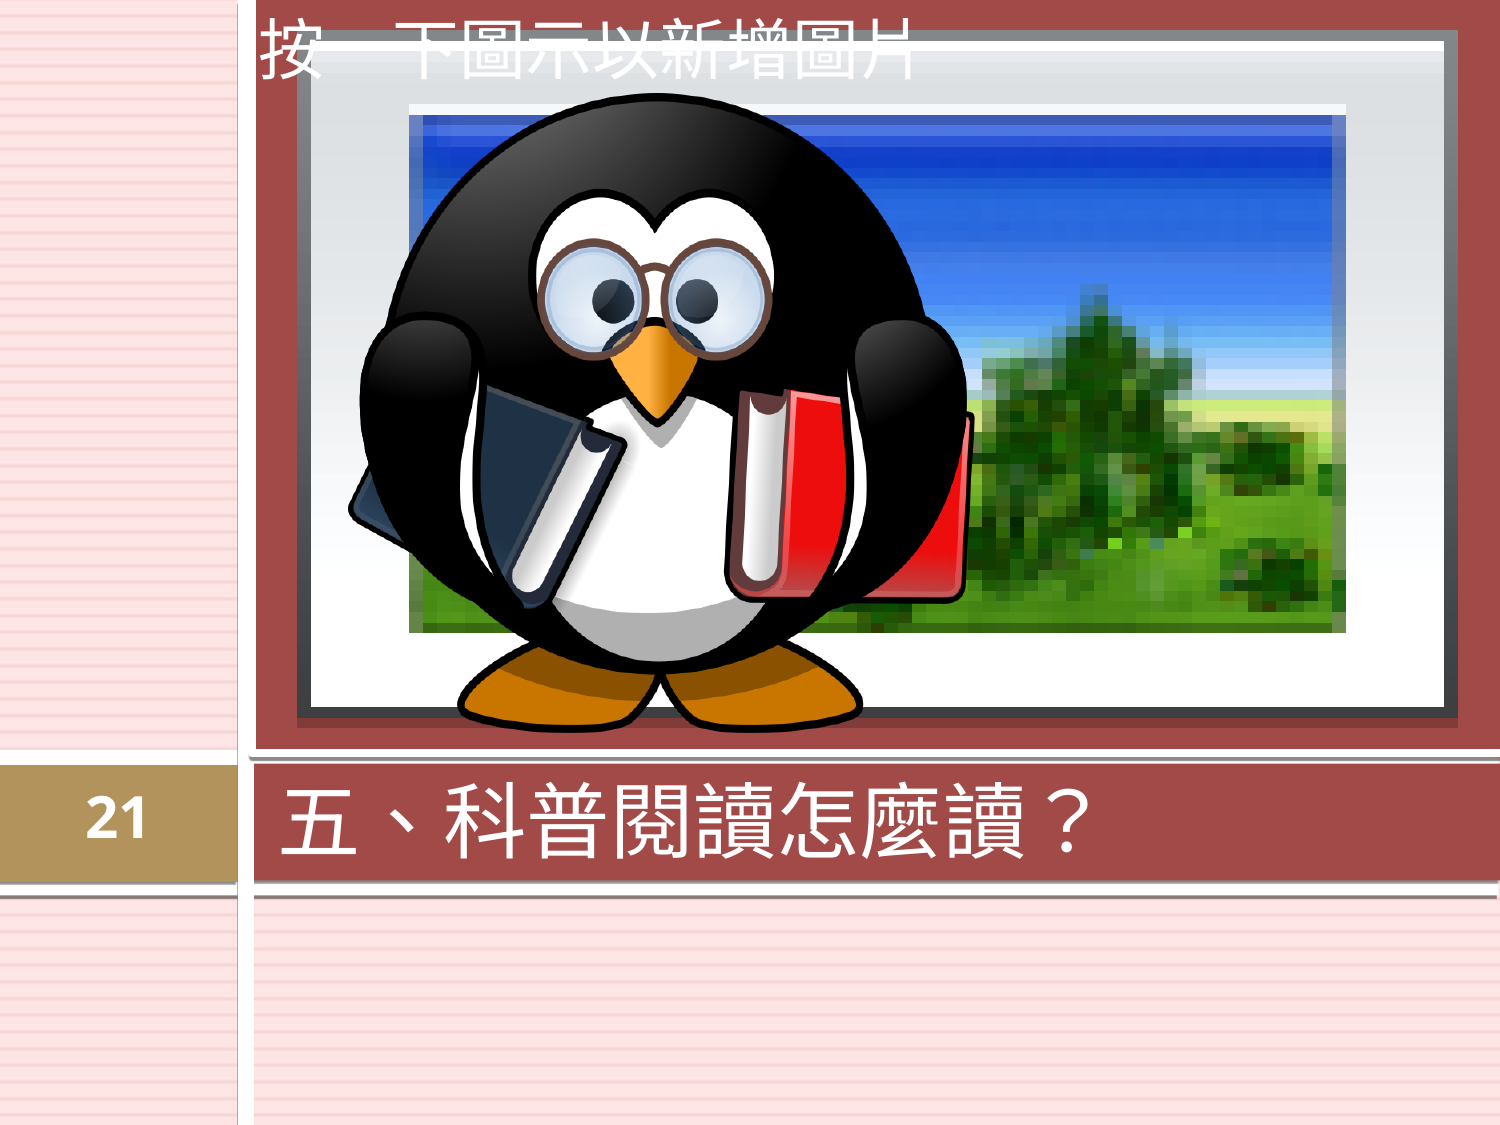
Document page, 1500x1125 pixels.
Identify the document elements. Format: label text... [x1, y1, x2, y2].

picture [0, 0, 237, 749]
picture [0, 900, 237, 1125]
slide_number <編號> [0, 765, 238, 875]
picture [256, 0, 1500, 750]
picture [254, 881, 1500, 1125]
title 五、科普閱讀怎麼讀？ [262, 763, 1463, 875]
